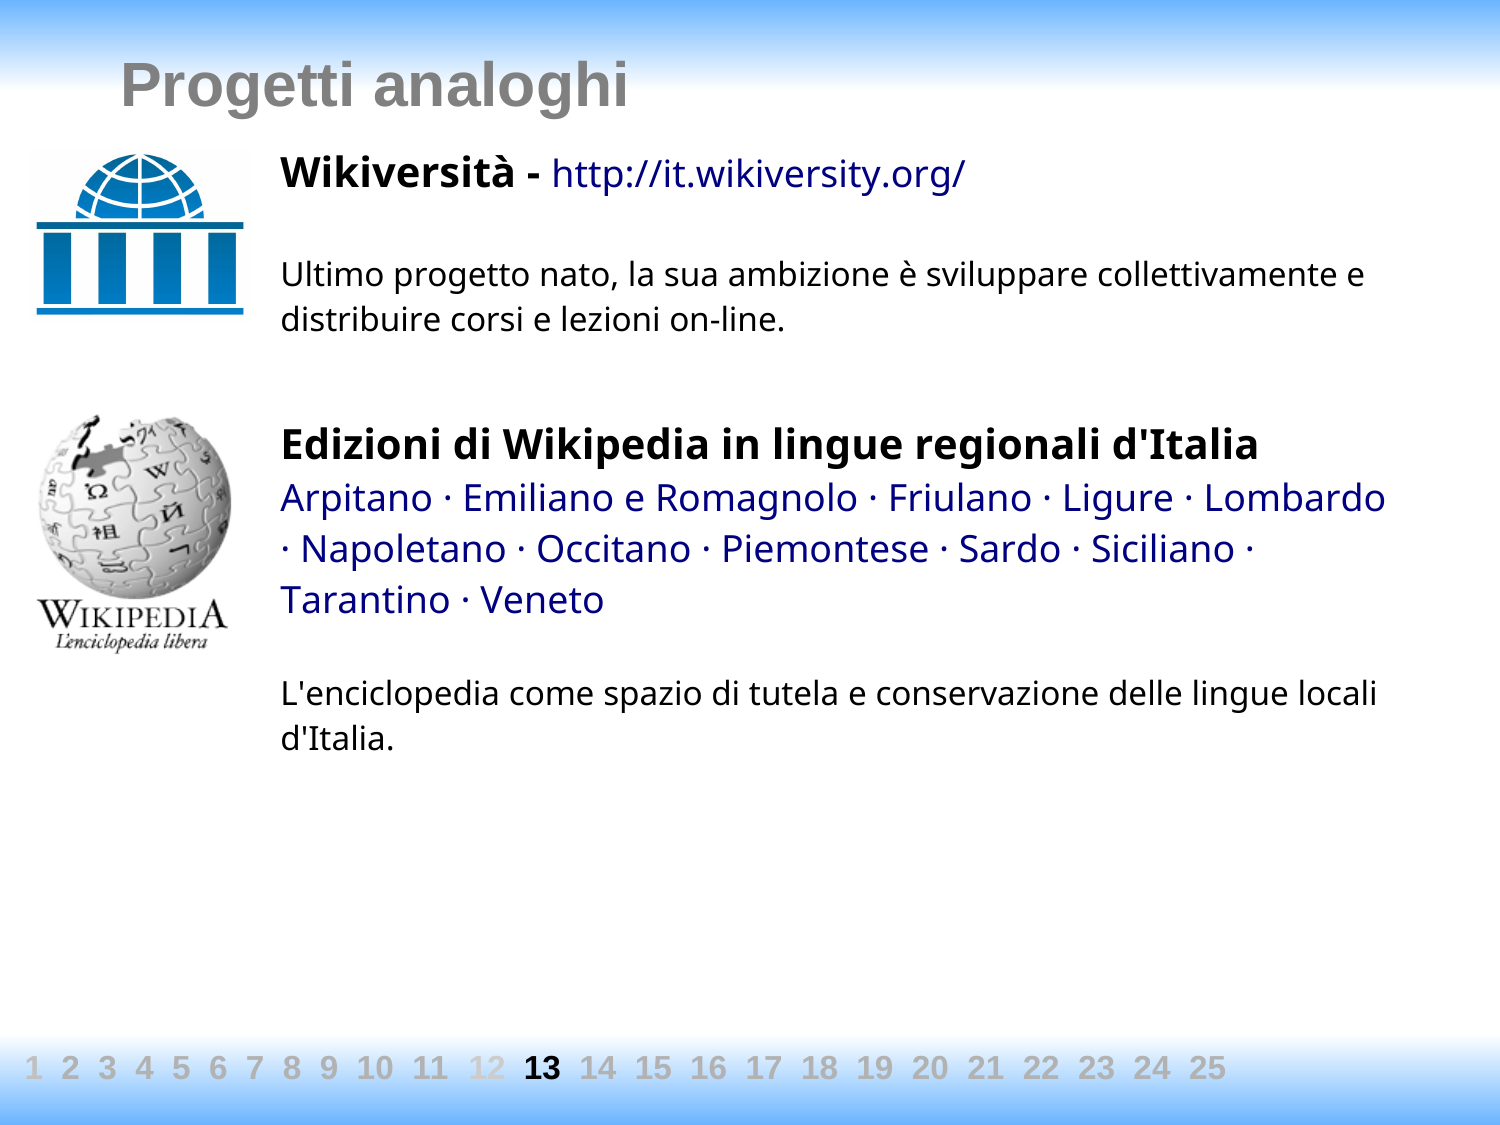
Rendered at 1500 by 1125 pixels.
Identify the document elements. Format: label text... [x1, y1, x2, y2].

text_box Progetti analoghi [120, 50, 1479, 120]
picture [29, 147, 250, 324]
text_box Edizioni di Wikipedia in lingue regionali d'Italia Arpitano · Emiliano e Romagnolo · Friulano · Ligure · Lombardo · Napoletano · Occitano · Piemontese · Sardo · Siciliano · Tarantino · Veneto L'enciclopedia come spazio di tutela e conservazione delle lingue locali d'Italia. [265, 407, 1418, 830]
text_box [0, 0, 1500, 91]
text_box 1 2 3 4 5 6 7 8 9 10 11 12 13 14 15 16 17 18 19 20 21 22 23 24 25 [24, 1049, 1267, 1087]
text_box Wikiversità - http://it.wikiversity.org/ Ultimo progetto nato, la sua ambizione è sviluppare collettivamente e distribuire corsi e lezioni on-line. [265, 135, 1418, 358]
chart [29, 413, 241, 656]
text_box [0, 1034, 1500, 1125]
